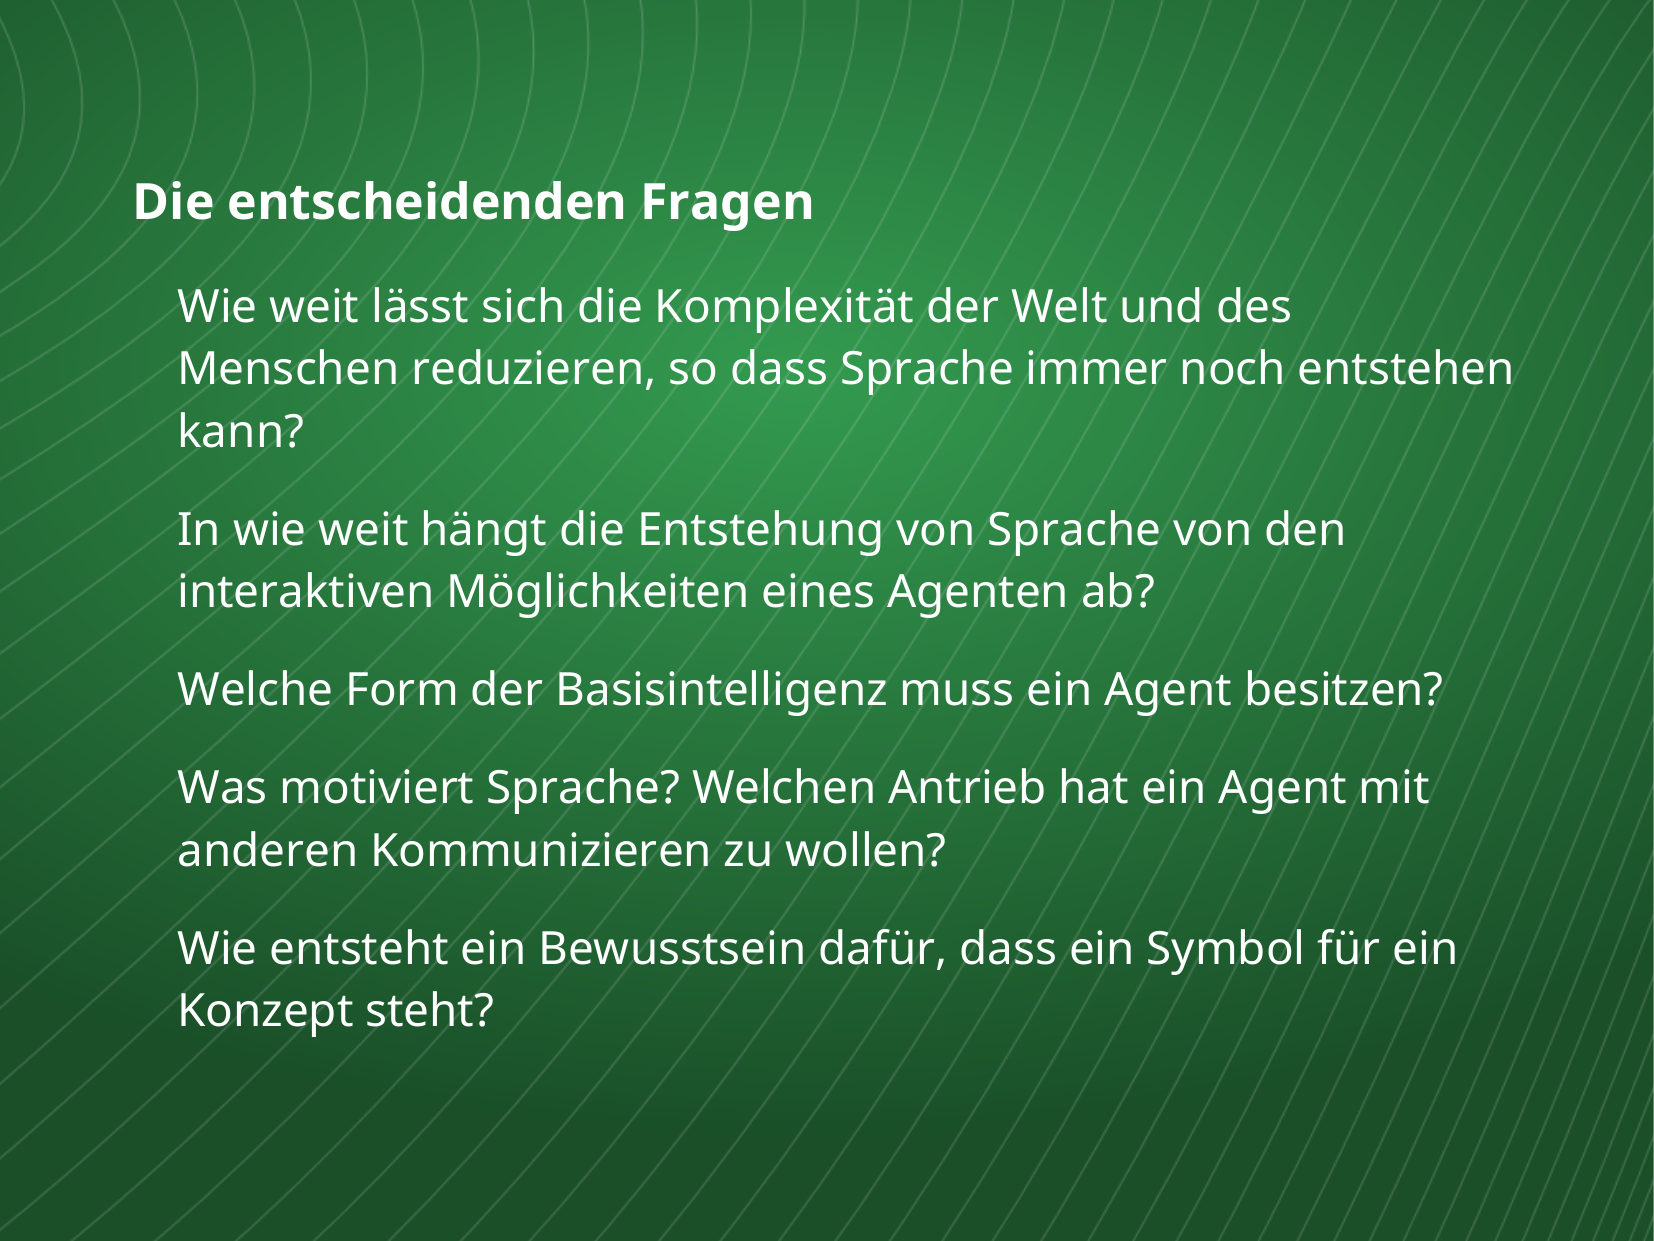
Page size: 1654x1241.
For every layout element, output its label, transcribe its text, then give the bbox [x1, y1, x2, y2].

picture [0, 0, 1654, 1241]
text_box Die entscheidenden Fragen [118, 158, 788, 237]
text_box Wie weit lässt sich die Komplexität der Welt und des Menschen reduzieren, so dass Sprache immer noch entstehen kann? In wie weit hängt die Entstehung von Sprache von den interaktiven Möglichkeiten eines Agenten ab? Welche Form der Basisintelligenz muss ein Agent besitzen? Was motiviert Sprache? Welchen Antrieb hat ein Agent mit anderen Kommunizieren zu wollen? Wie entsteht ein Bewusstsein dafür, dass ein Symbol für ein Konzept steht? [162, 265, 1536, 936]
